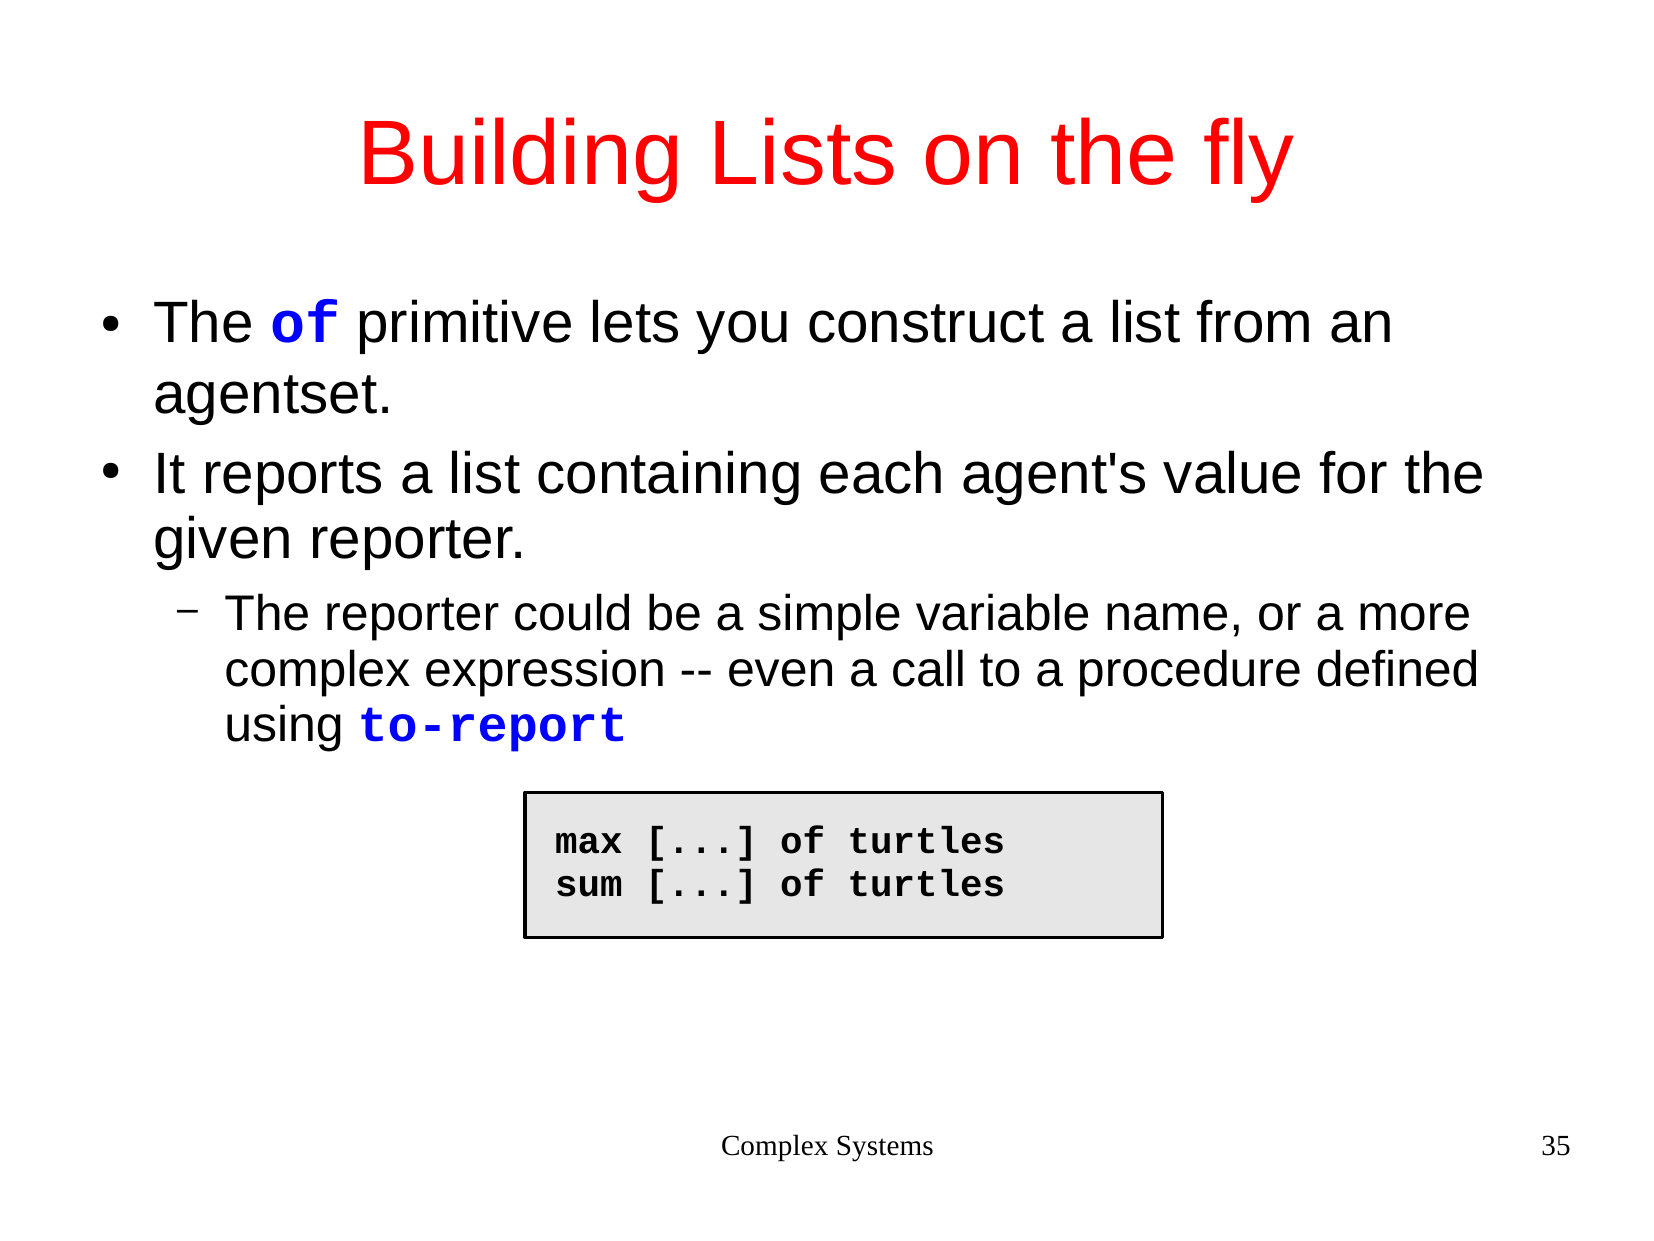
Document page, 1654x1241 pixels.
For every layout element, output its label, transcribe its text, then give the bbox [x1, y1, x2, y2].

text_box max [...] of turtles sum [...] of turtles [525, 792, 1163, 938]
list The of primitive lets you construct a list from an agentset. It reports a list containing each agent's value for the given reporter. The reporter could be a simple variable name, or a more complex expression -- even a call to a procedure defined using to-report [82, 290, 1571, 1109]
title Building Lists on the fly [82, 49, 1571, 257]
